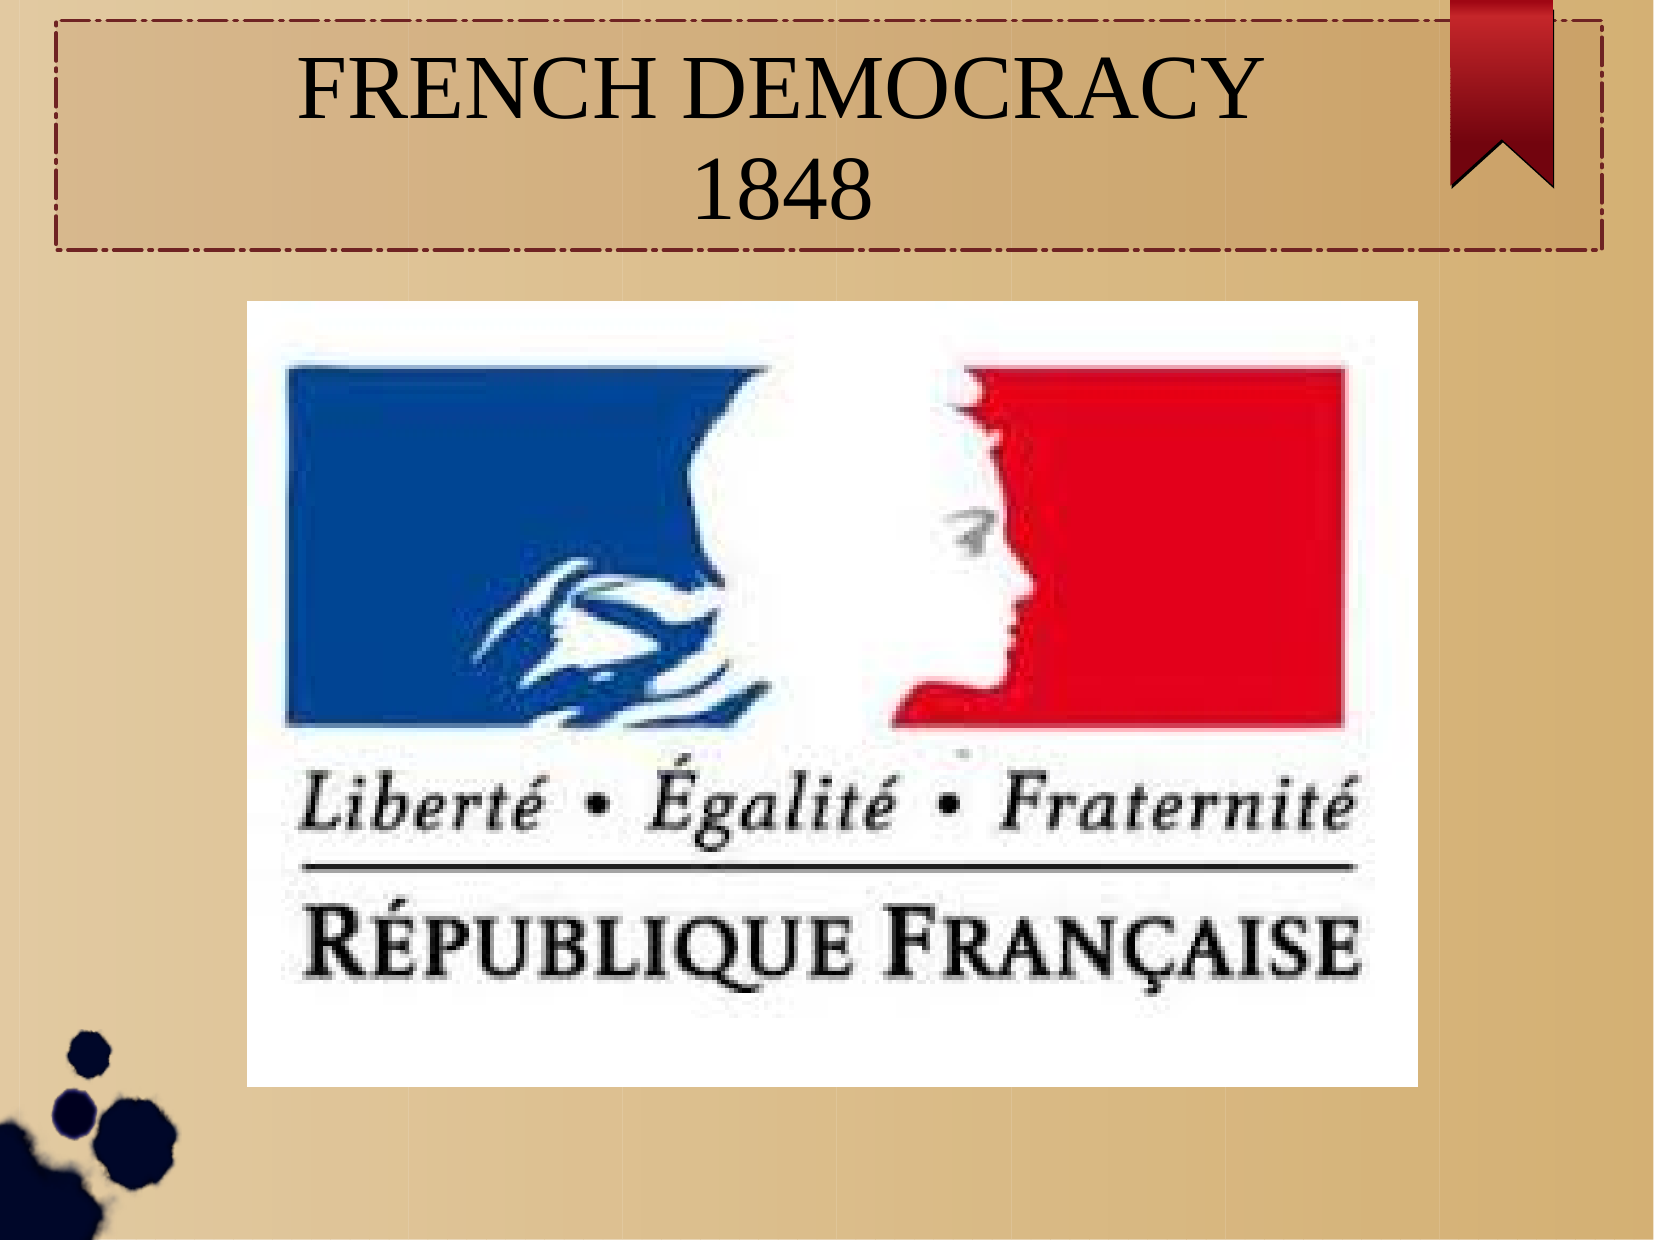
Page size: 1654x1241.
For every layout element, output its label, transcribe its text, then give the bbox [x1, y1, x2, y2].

title FRENCH DEMOCRACY 1848 [118, 36, 1447, 240]
picture [247, 301, 1418, 1087]
